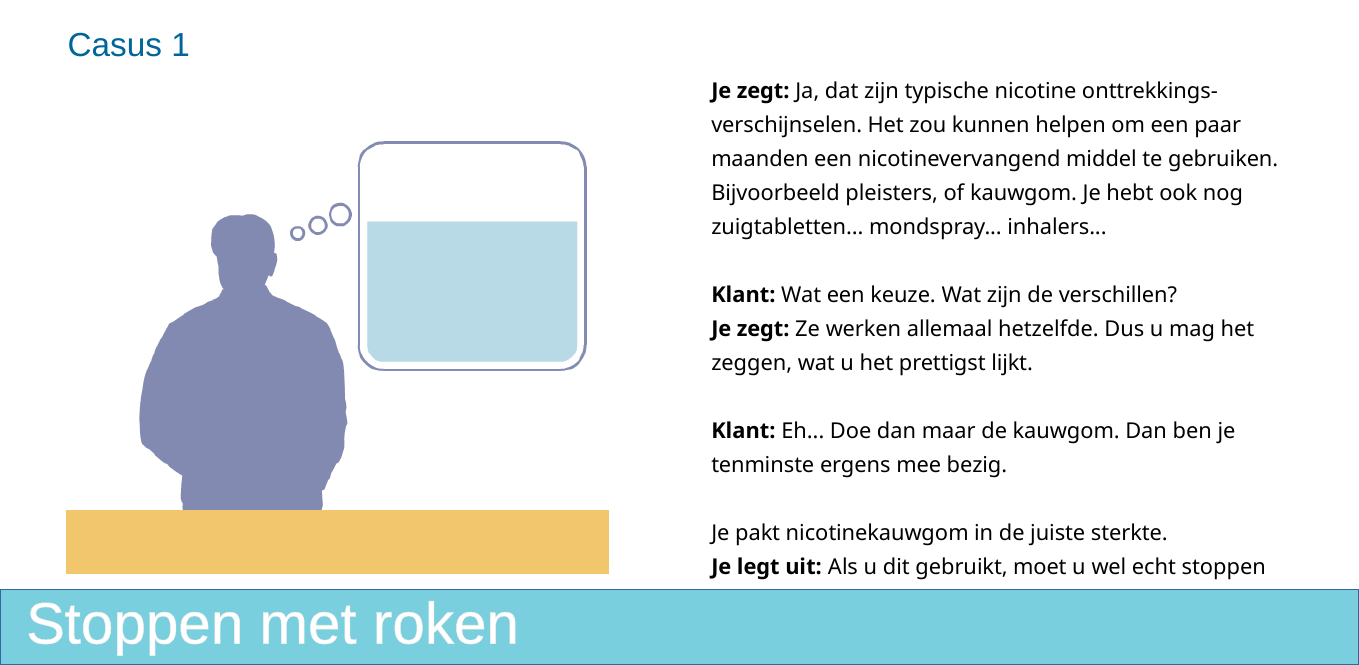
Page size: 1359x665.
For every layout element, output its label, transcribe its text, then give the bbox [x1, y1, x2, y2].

text_box Je zegt: Ja, dat zijn typische nicotine onttrekkings- verschijnselen. Het zou kunnen helpen om een paar maanden een nicotinevervangend middel te gebruiken. Bijvoorbeeld pleisters, of kauwgom. Je hebt ook nog zuigtabletten... mondspray... inhalers... Klant: Wat een keuze. Wat zijn de verschillen? Je zegt: Ze werken allemaal hetzelfde. Dus u mag het zeggen, wat u het prettigst lijkt. Klant: Eh... Doe dan maar de kauwgom. Dan ben je tenminste ergens mee bezig. Je pakt nicotinekauwgom in de juiste sterkte. Je legt uit: Als u dit gebruikt, moet u wel echt stoppen met roken, want anders krijgt u een dubbele dosis nicotine binnen en dat is niet de bedoeling. Klant: Ja, dat begrijp ik. [696, 63, 1306, 589]
title Stoppen met roken [26, 590, 846, 665]
picture [66, 118, 609, 574]
text_box [0, 589, 1359, 665]
title Casus 1 [67, 26, 1291, 101]
